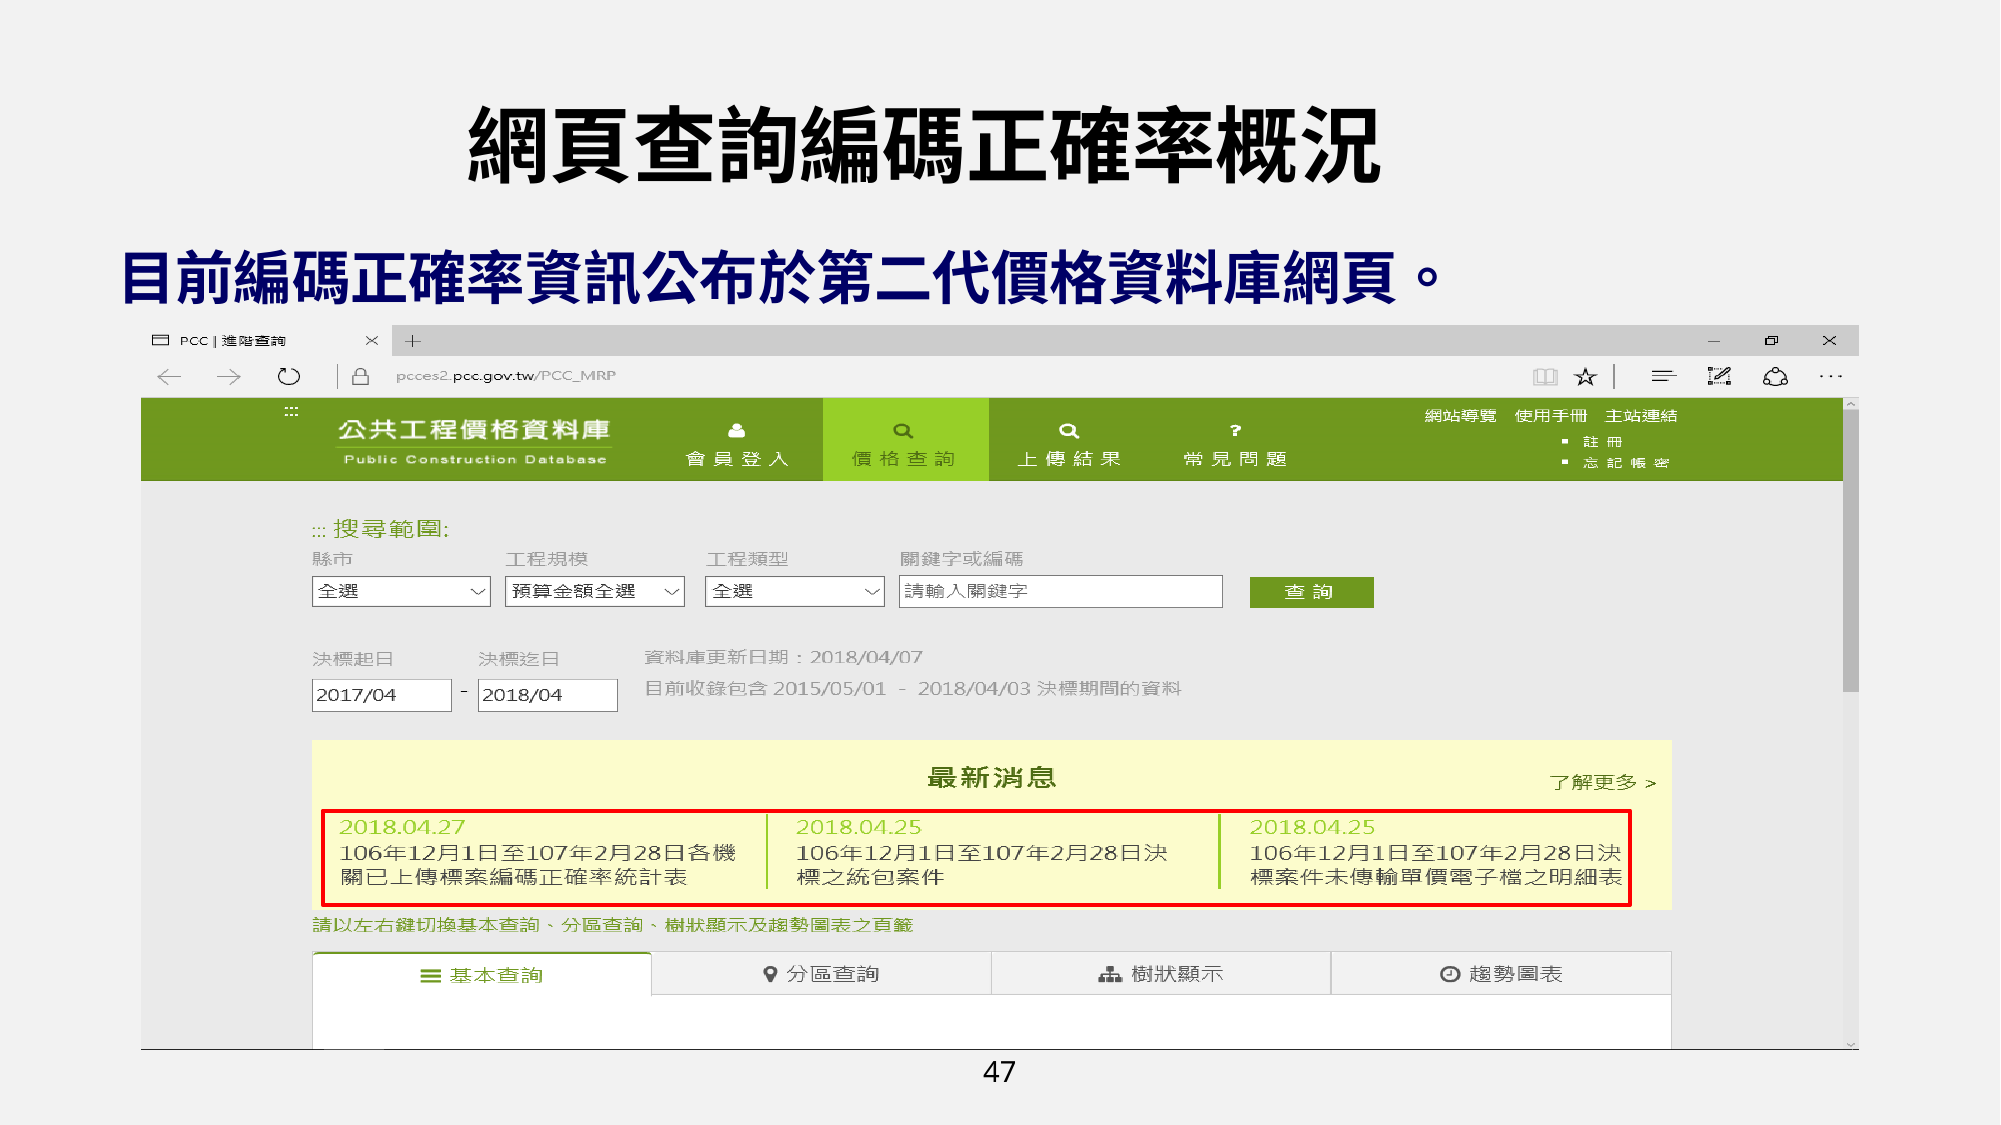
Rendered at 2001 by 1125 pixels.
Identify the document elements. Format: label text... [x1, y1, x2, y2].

text_box 網頁查詢編碼正確率概況 [24, 84, 1825, 202]
text_box 47 [662, 1051, 1338, 1103]
picture [141, 326, 1859, 1051]
text_box 目前編碼正確率資訊公布於第二代價格資料庫網頁。 [102, 234, 1975, 319]
